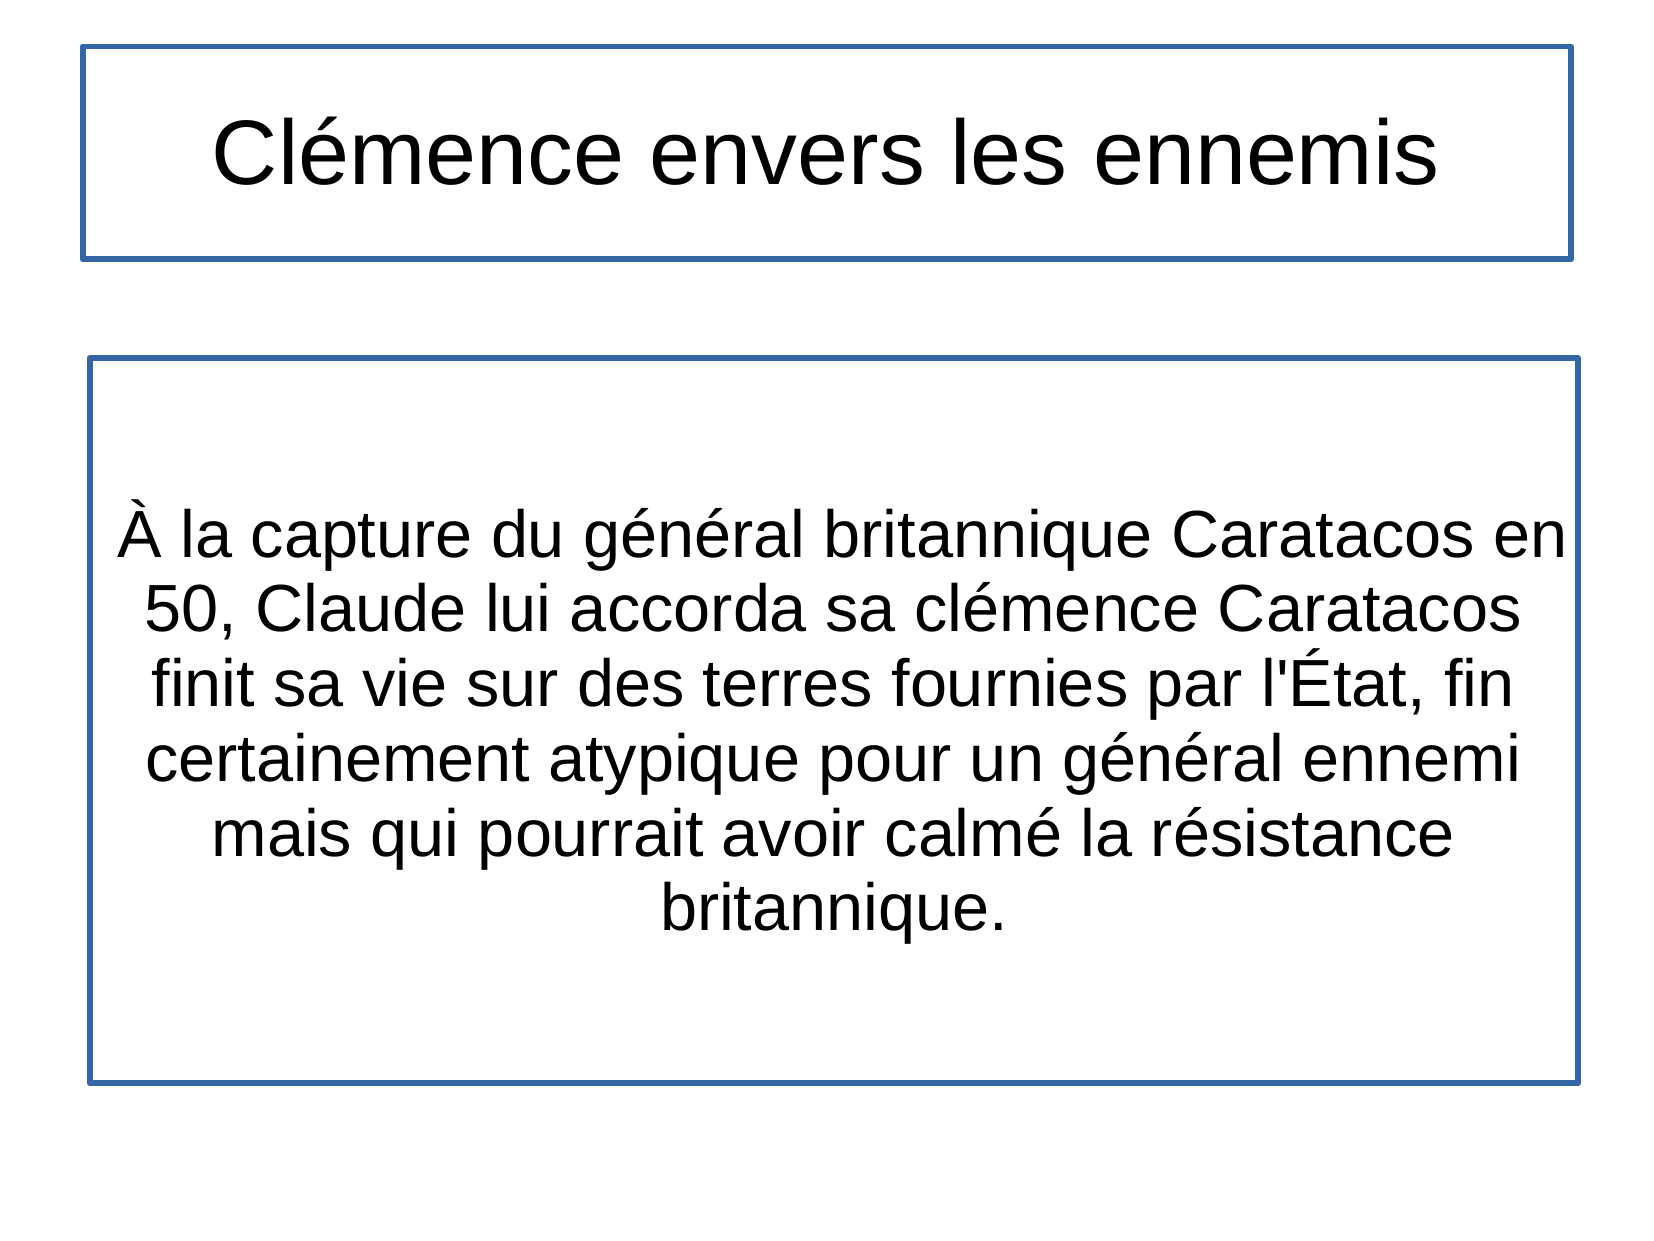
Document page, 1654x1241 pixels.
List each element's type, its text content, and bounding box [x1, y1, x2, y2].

subtitle À la capture du général britannique Caratacos en 50, Claude lui accorda sa clémence Caratacos finit sa vie sur des terres fournies par l'État, fin certainement atypique pour un général ennemi mais qui pourrait avoir calmé la résistance britannique. [89, 358, 1578, 1084]
title Clémence envers les ennemis [82, 46, 1571, 260]
